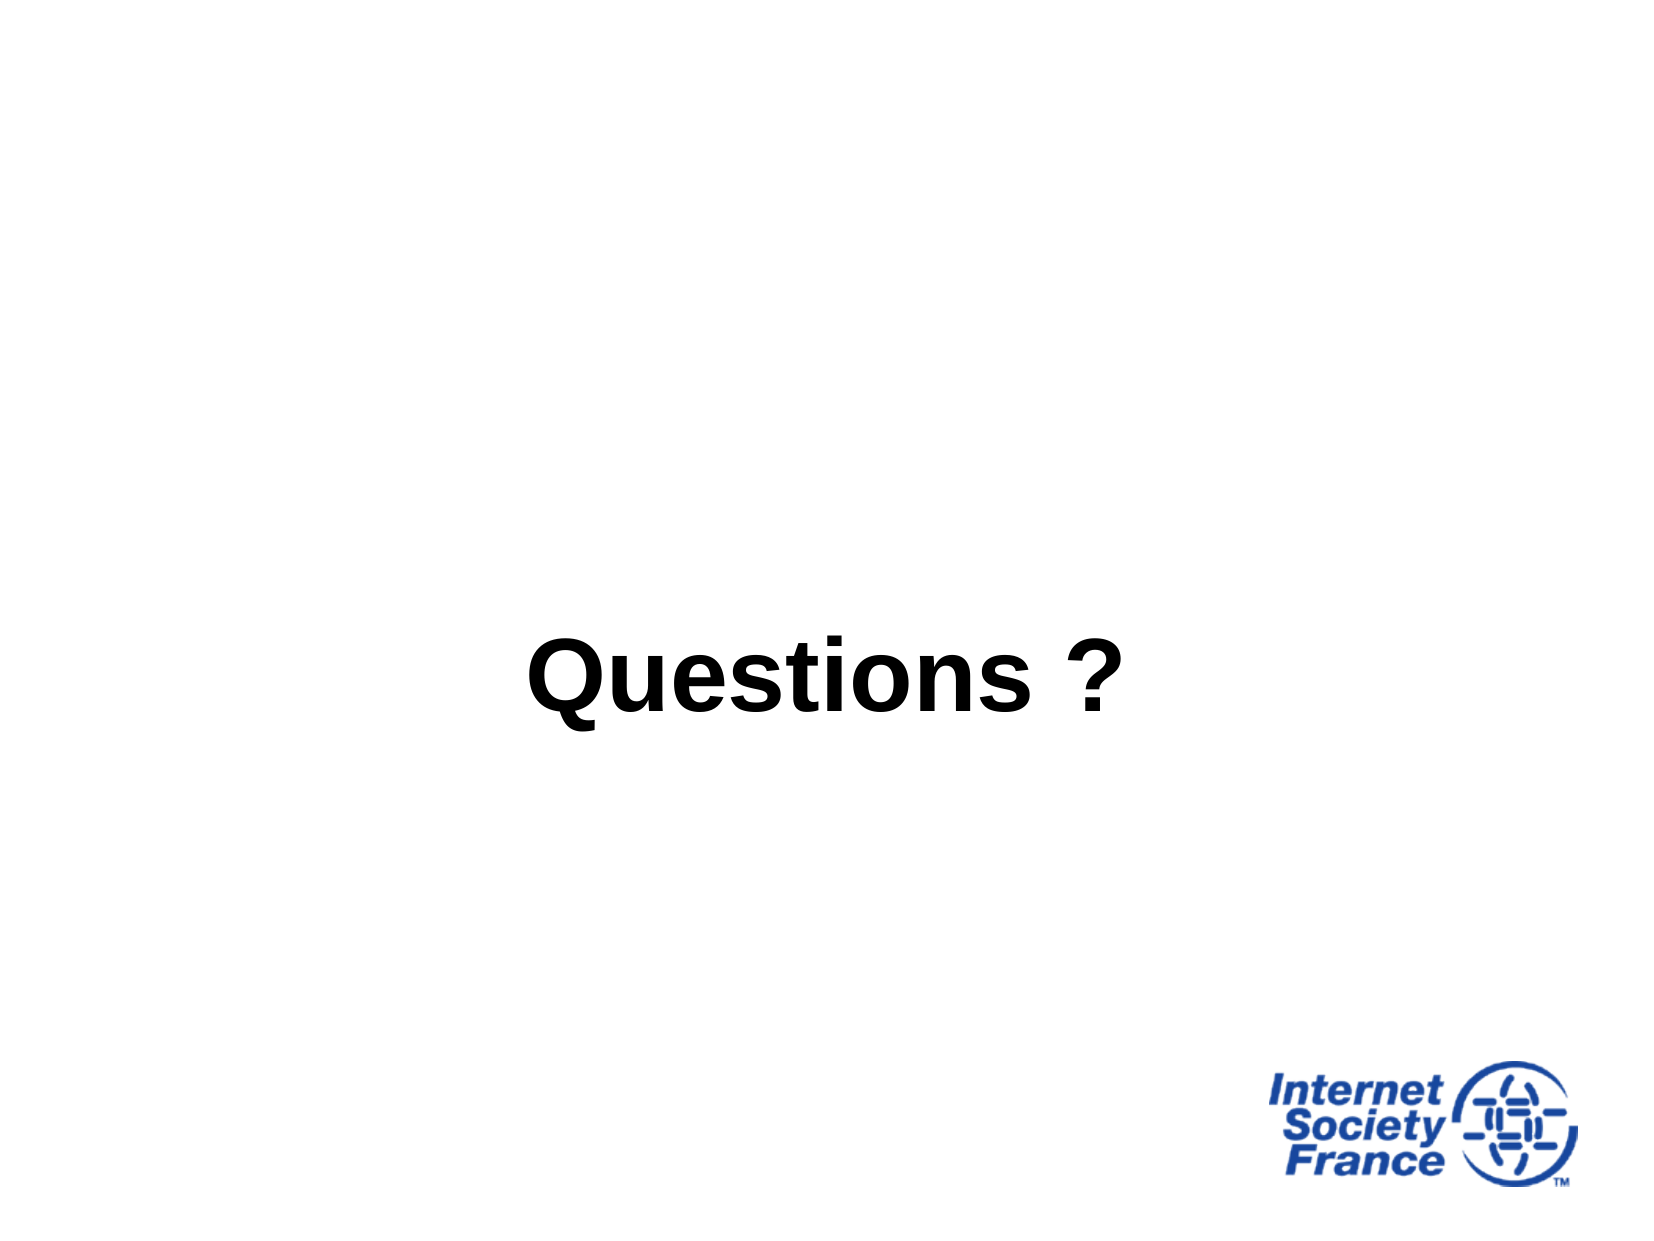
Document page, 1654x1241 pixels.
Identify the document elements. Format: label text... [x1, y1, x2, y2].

text_box Questions ? [82, 296, 1571, 1115]
picture [1269, 1061, 1578, 1188]
